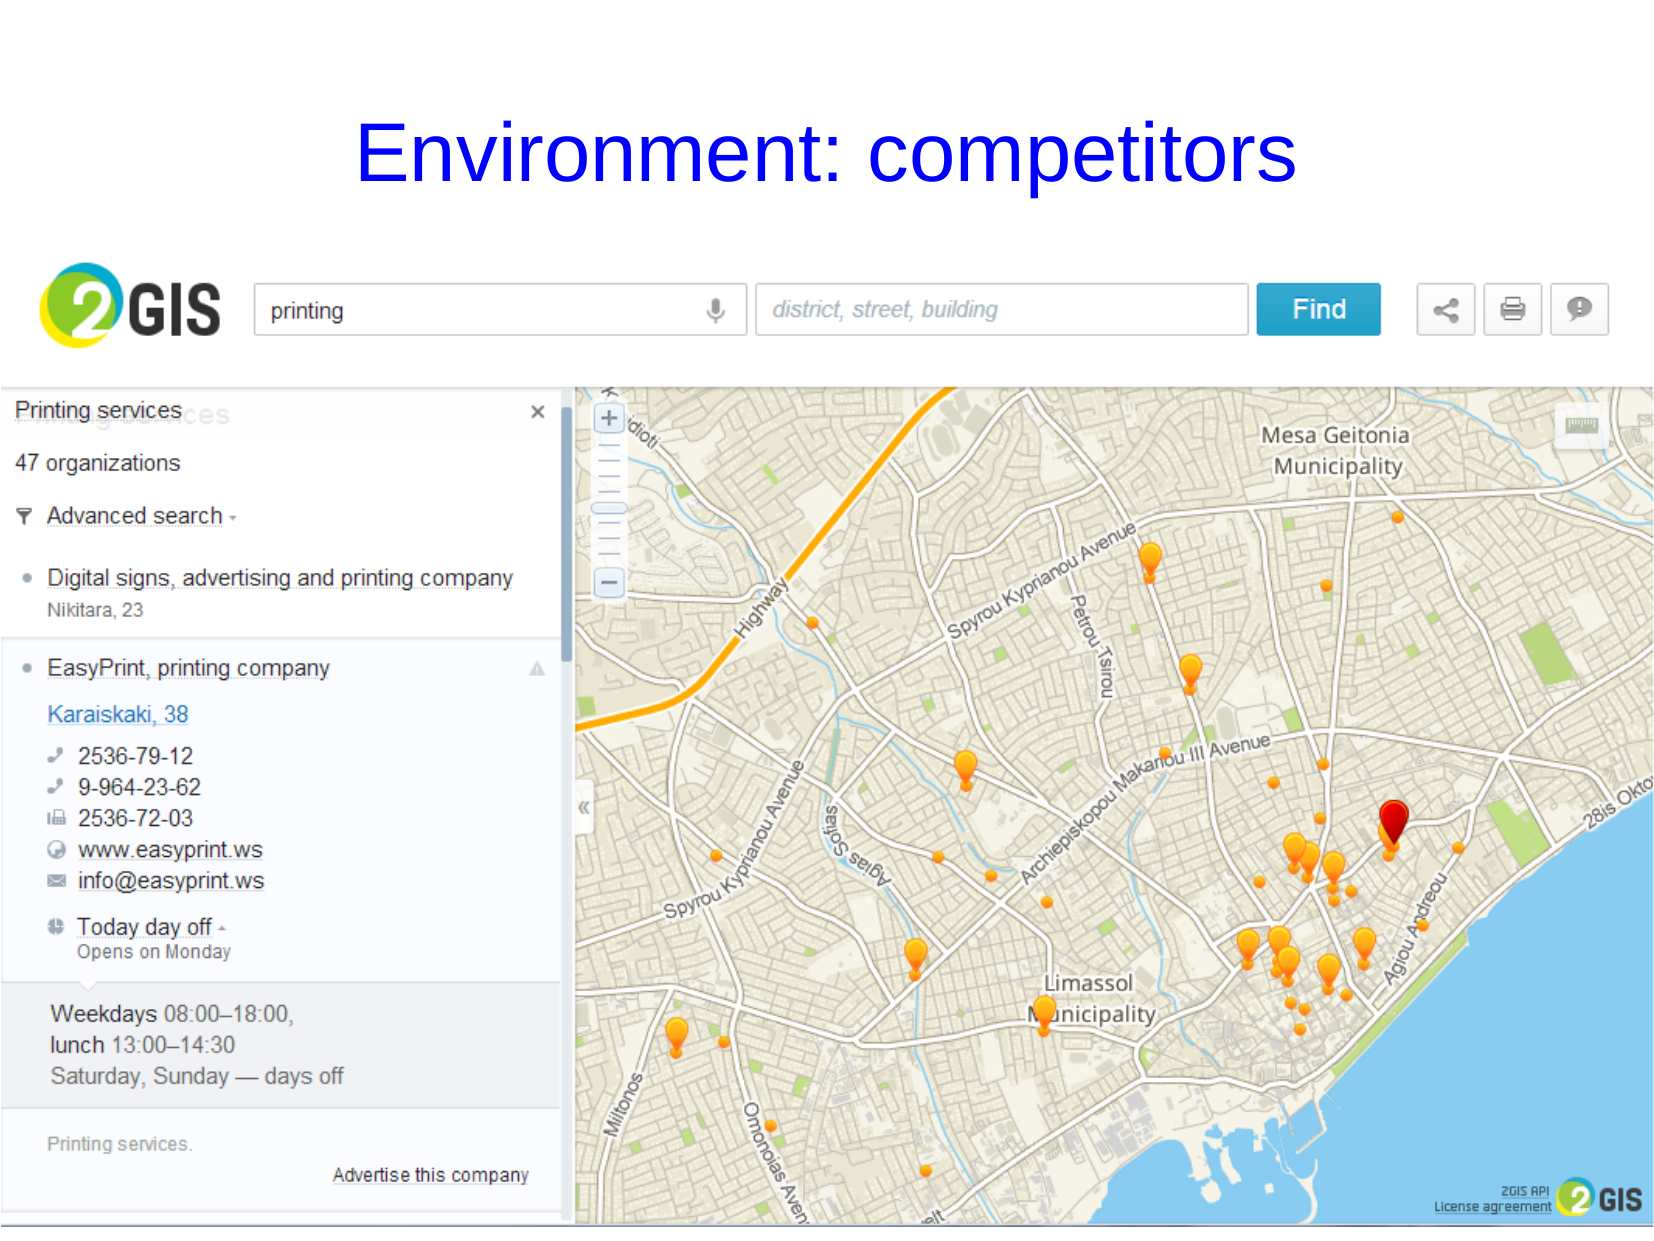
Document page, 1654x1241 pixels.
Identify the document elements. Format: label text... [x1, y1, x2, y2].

picture [1, 232, 1654, 1227]
title Environment: competitors [82, 49, 1571, 232]
